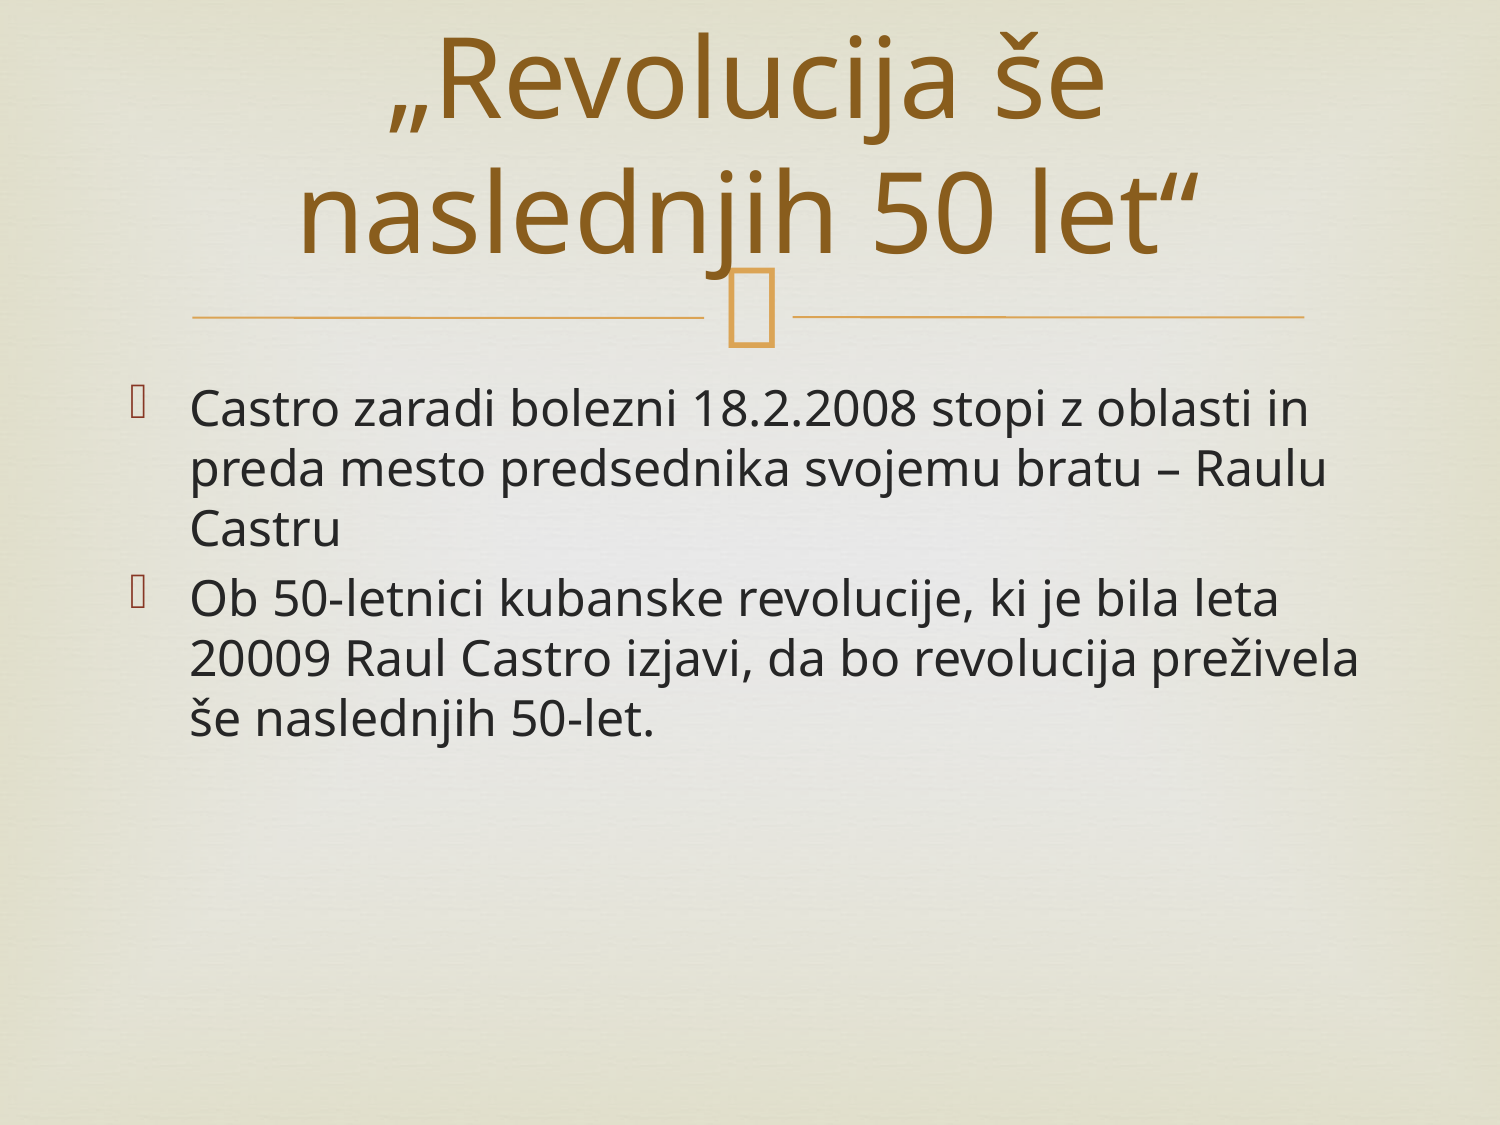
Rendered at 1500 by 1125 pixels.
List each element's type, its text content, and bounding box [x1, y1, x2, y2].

list Castro zaradi bolezni 18.2.2008 stopi z oblasti in preda mesto predsednika svojemu bratu – Raulu Castru Ob 50-letnici kubanske revolucije, ki je bila leta 20009 Raul Castro izjavi, da bo revolucija preživela še naslednjih 50-let. [114, 368, 1412, 1005]
title „Revolucija še naslednjih 50 let“ [112, 54, 1385, 228]
